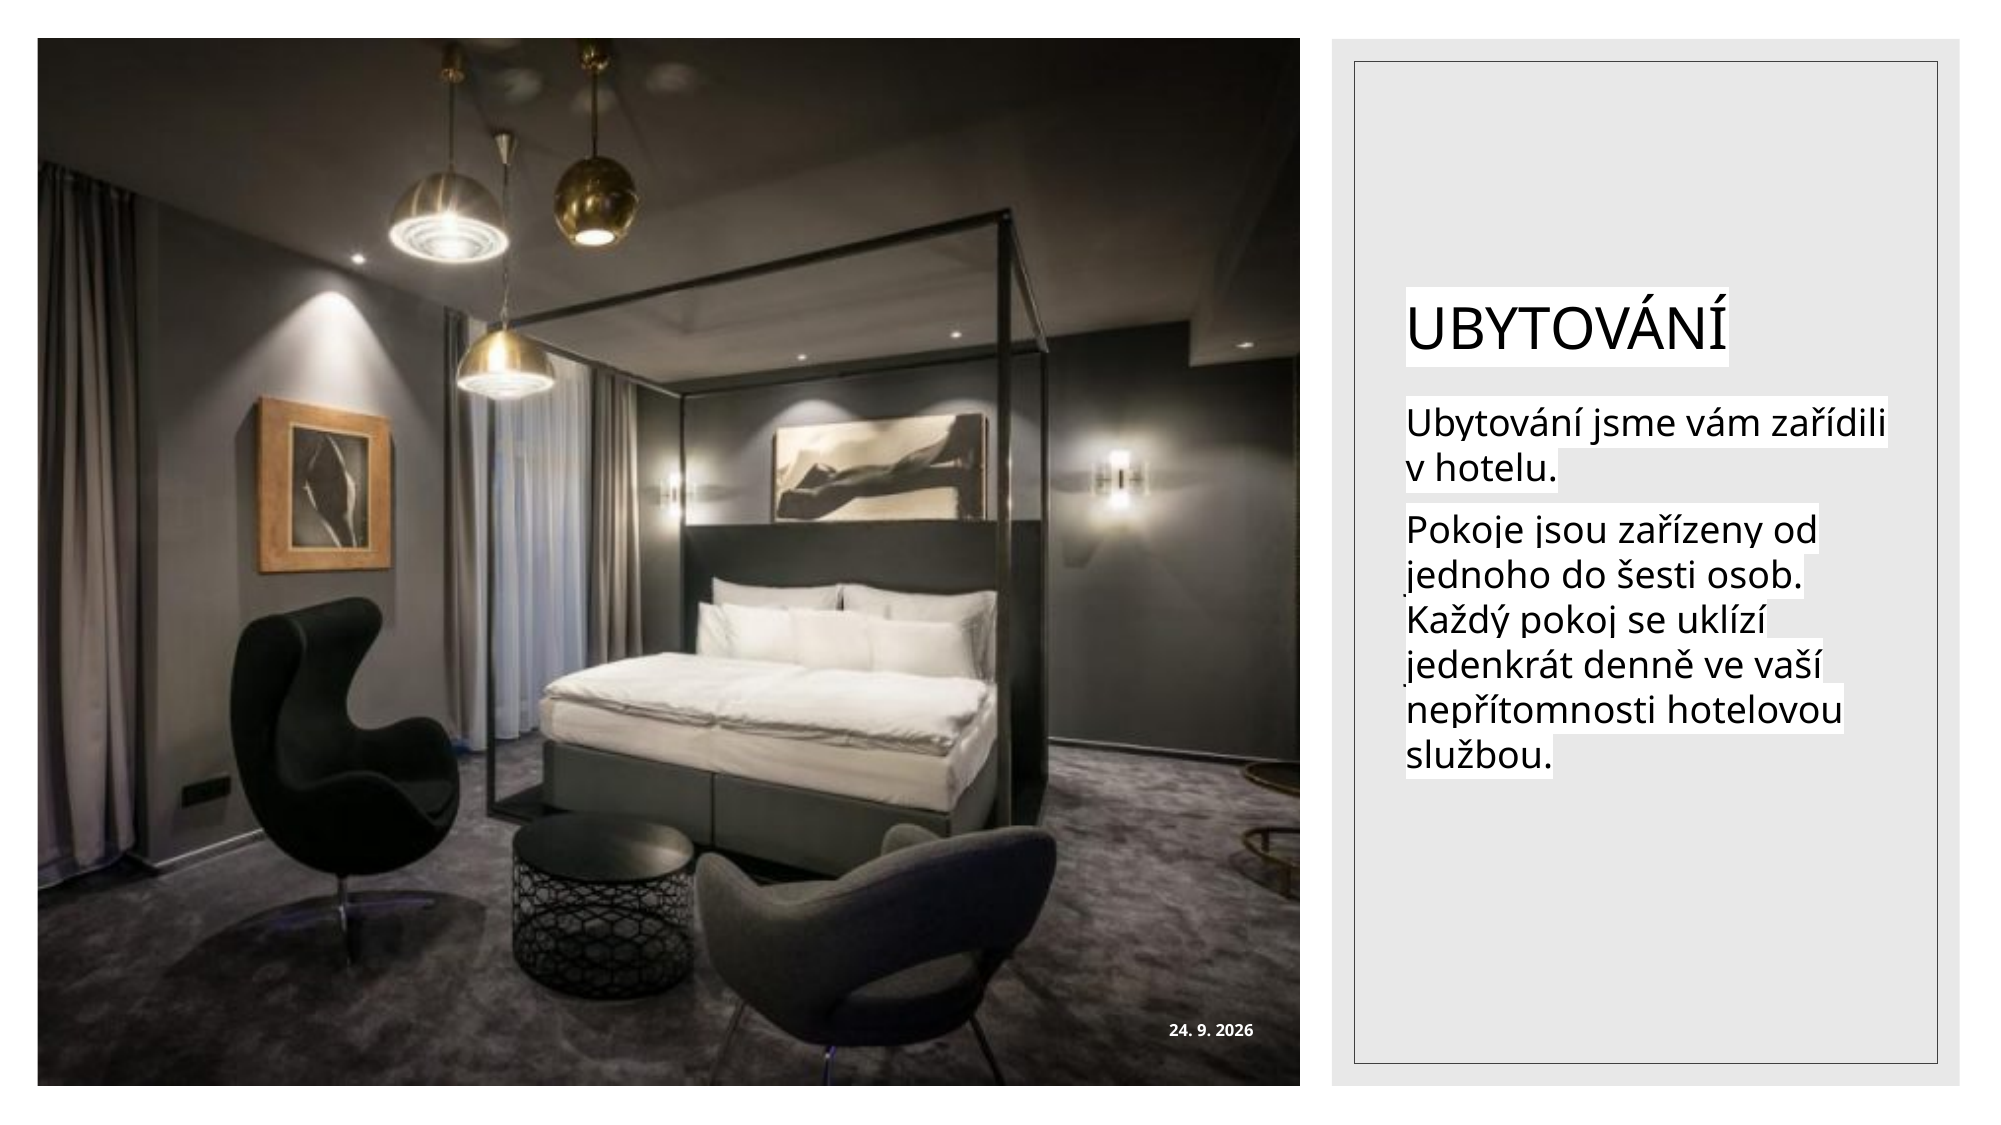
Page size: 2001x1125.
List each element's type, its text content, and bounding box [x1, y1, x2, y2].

picture [37, 38, 1300, 1086]
list Ubytování jsme vám zařídili v hotelu. Pokoje jsou zařízeny od jednoho do šesti osob. Každý pokoj se uklízí jedenkrát denně ve vaší nepřítomnosti hotelovou službou. [1390, 391, 1907, 968]
slide_number 7. 5. 2020 [928, 990, 1269, 1050]
title UBYTOVÁNÍ [1390, 98, 1907, 369]
